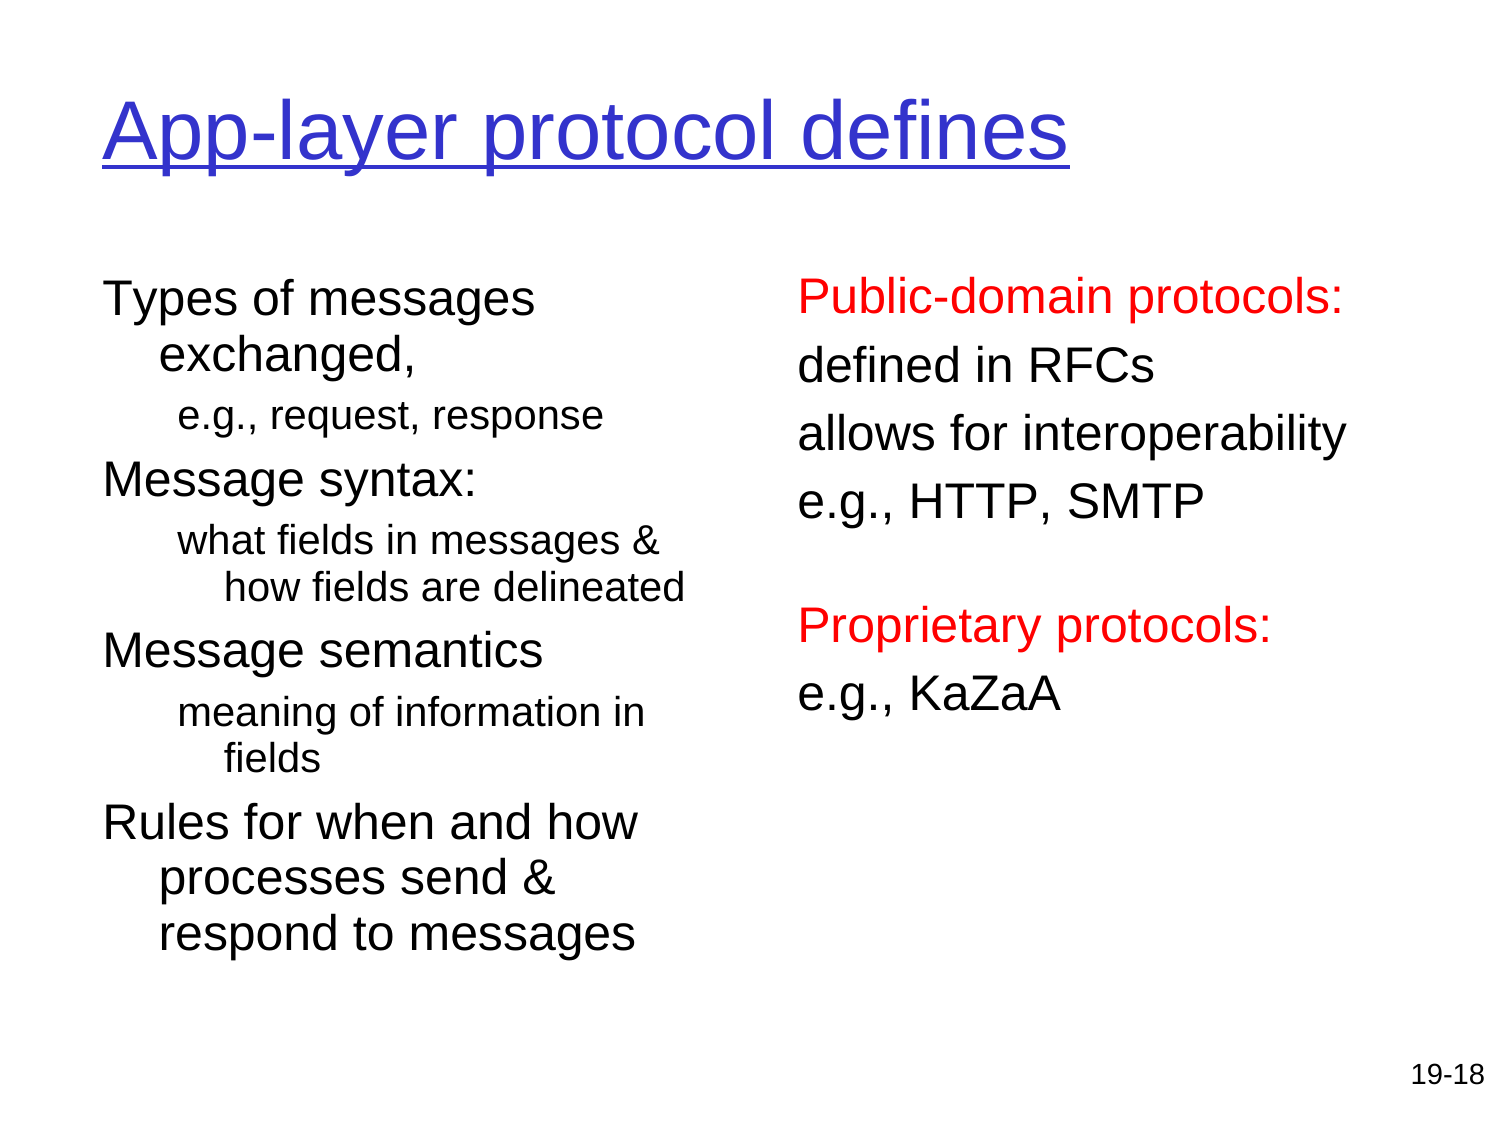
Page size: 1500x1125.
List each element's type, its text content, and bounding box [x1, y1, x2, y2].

list Types of messages exchanged, e.g., request, response Message syntax: what fields in messages & how fields are delineated Message semantics meaning of information in fields Rules for when and how processes send & respond to messages [87, 262, 740, 1026]
list Public-domain protocols: defined in RFCs allows for interoperability e.g., HTTP, SMTP Proprietary protocols: e.g., KaZaA [782, 260, 1408, 1024]
title App-layer protocol defines [87, 37, 1363, 225]
